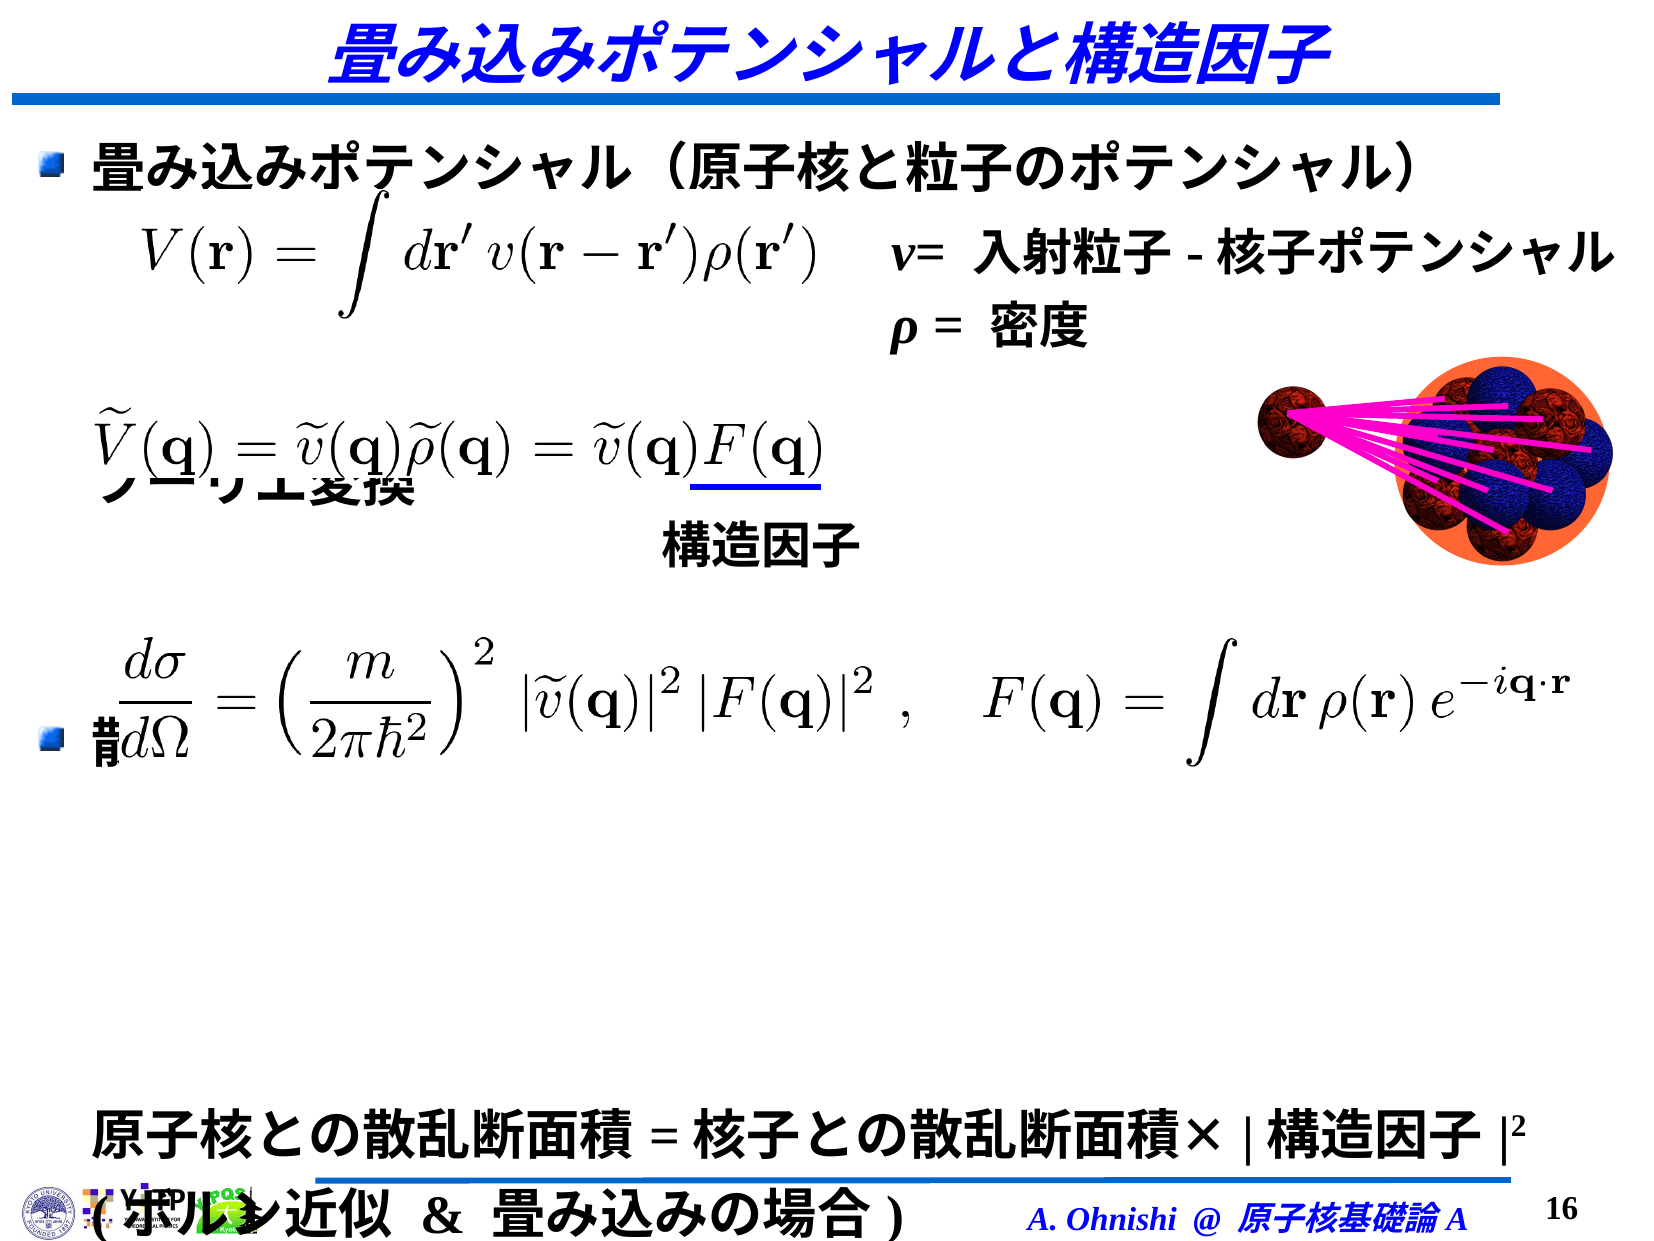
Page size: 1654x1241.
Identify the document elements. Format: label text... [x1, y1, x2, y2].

picture [20, 1185, 76, 1241]
text_box [1398, 477, 1405, 495]
text_box [1421, 476, 1606, 563]
picture [1403, 367, 1612, 561]
text_box v= 入射粒子-核子ポテンシャル ρ = 密度 [891, 212, 1651, 336]
title 畳み込みポテンシャルと構造因子 [0, 0, 1654, 99]
picture [119, 637, 1570, 767]
picture [1258, 387, 1325, 458]
text_box [1419, 359, 1601, 426]
picture [246, 1226, 263, 1234]
picture [77, 1179, 263, 1234]
text_box 構造因子 [661, 505, 879, 559]
text_box [1397, 467, 1410, 474]
picture [141, 189, 815, 319]
picture [94, 407, 821, 478]
list 畳み込みポテンシャル（原子核と粒子のポテンシャル） フーリエ変換 散乱断面積 原子核との散乱断面積=核子との散乱断面積✕|構造因子|2 (ボルン近似 & 畳み込みの場合) [20, 124, 1621, 1137]
